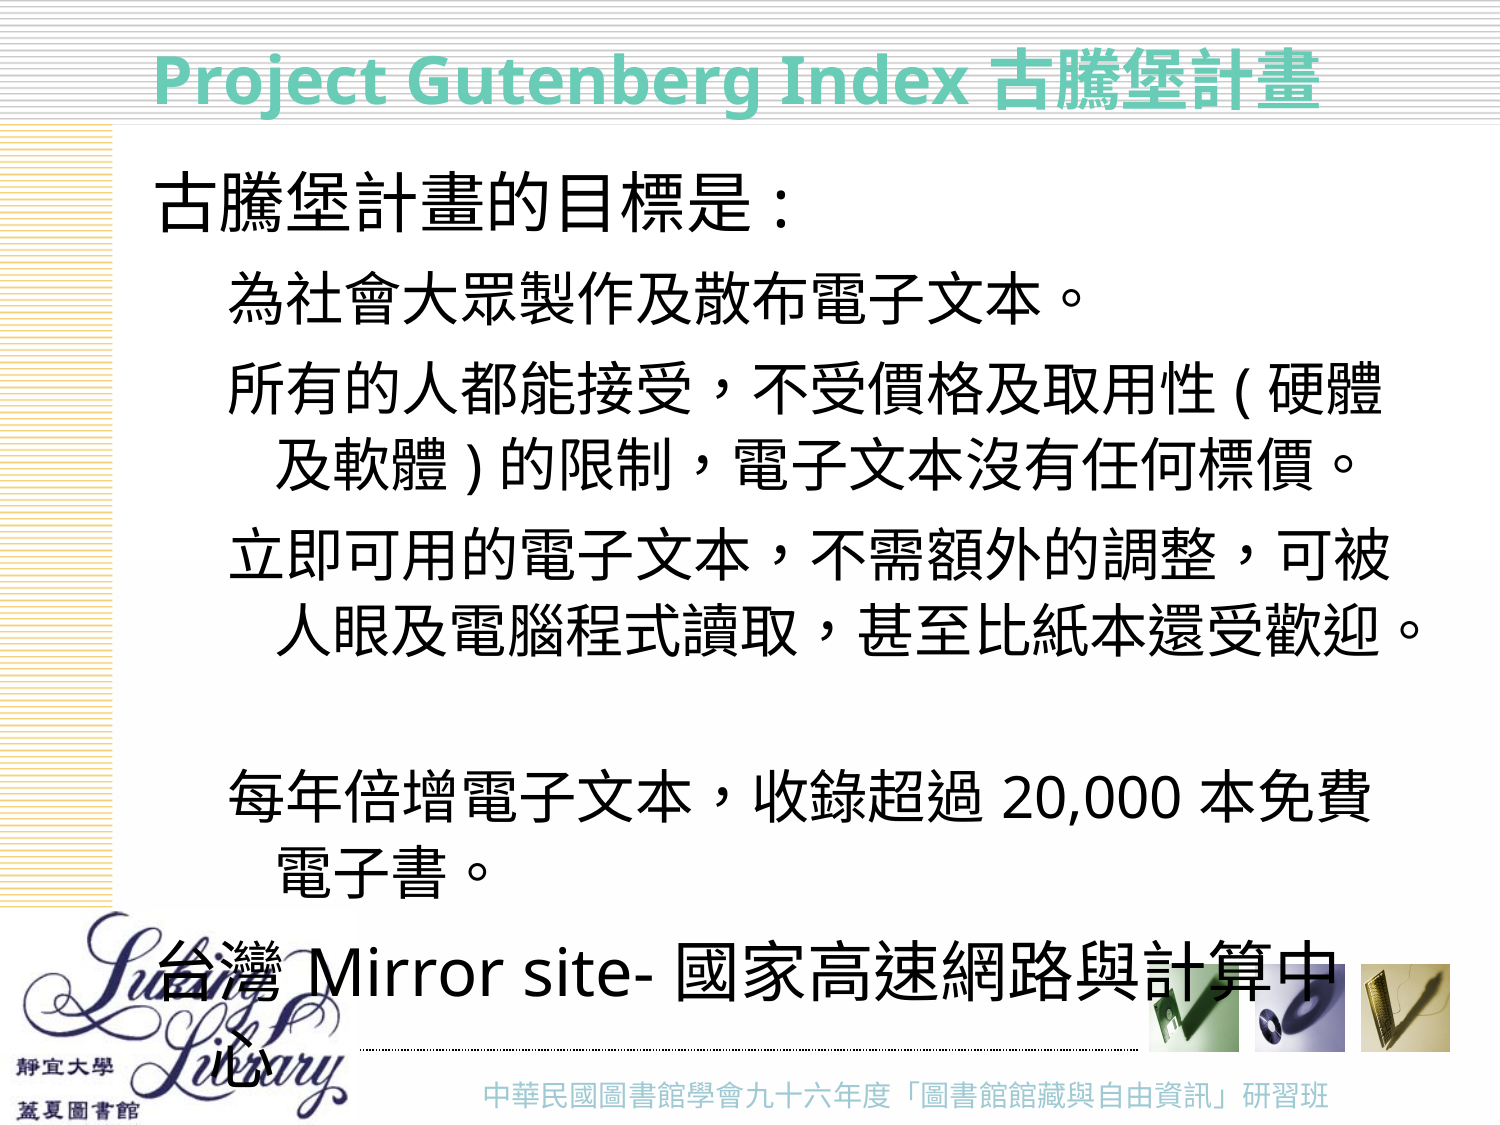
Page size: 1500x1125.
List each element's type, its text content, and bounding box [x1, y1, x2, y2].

picture [1149, 1023, 1239, 1052]
picture [0, 0, 1500, 1125]
title Project Gutenberg Index 古騰堡計畫 [74, 27, 1433, 123]
picture [1255, 1023, 1345, 1052]
picture [1361, 964, 1450, 1052]
list 古騰堡計畫的目標是: 為社會大眾製作及散布電子文本。 所有的人都能接受，不受價格及取用性(硬體及軟體)的限制，電子文本沒有任何標價。 立即可用的電子文本，不需額外的調整，可被人眼及電腦程式讀取，甚至比紙本還受歡迎。 每年倍增電子文本，收錄超過20,000本免費電子書。 台灣Mirror site-國家高速網路與計算中心 [137, 149, 1413, 1023]
